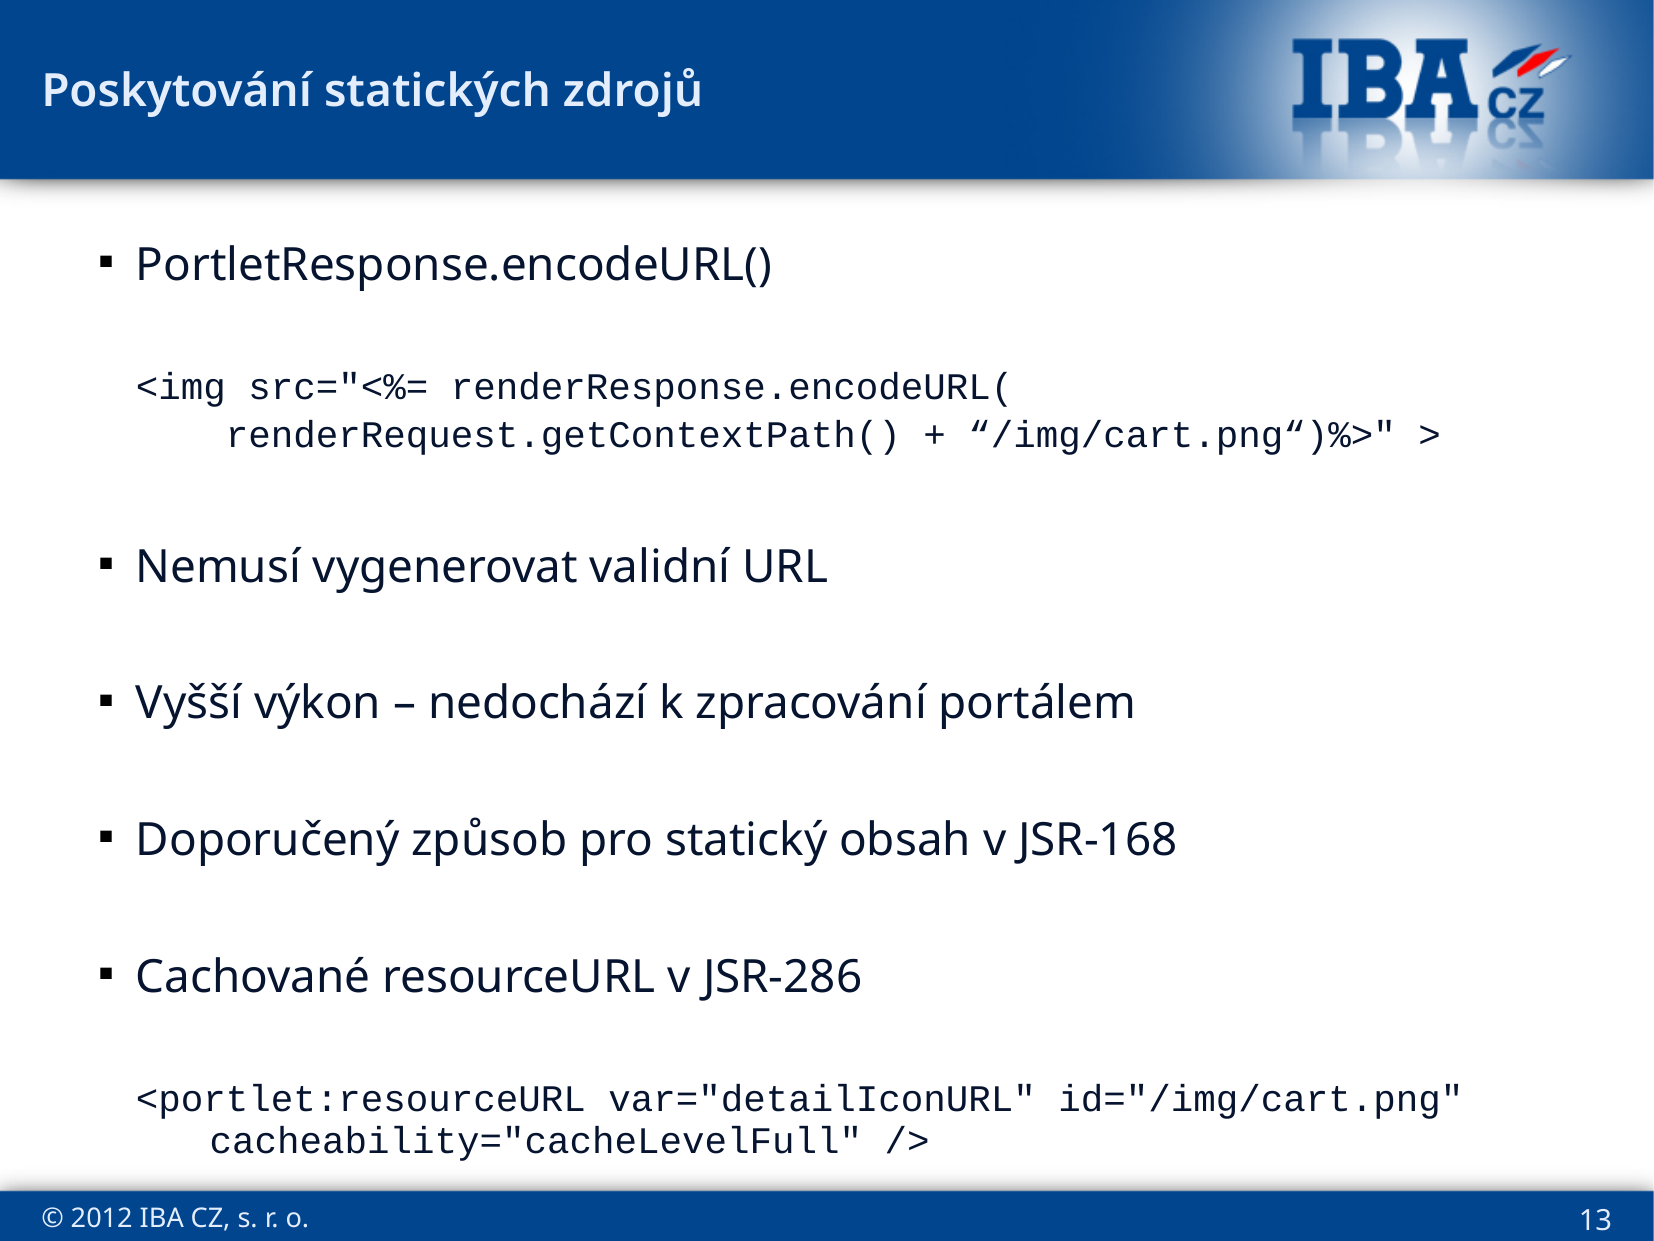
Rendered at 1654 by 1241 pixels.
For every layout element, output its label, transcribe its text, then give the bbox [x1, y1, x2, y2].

list PortletResponse.encodeURL() <img src="<%= renderResponse.encodeURL( renderRequest.getContextPath() + “/img/cart.png“)%>" > Nemusí vygenerovat validní URL Vyšší výkon – nedochází k zpracování portálem Doporučený způsob pro statický obsah v JSR-168 Cachované resourceURL v JSR-286 <portlet:resourceURL var="detailIconURL" id="/img/cart.png" cacheability="cacheLevelFull" /> [82, 231, 1571, 1137]
picture [0, 0, 1654, 1241]
title Poskytování statických zdrojů [41, 7, 1105, 170]
